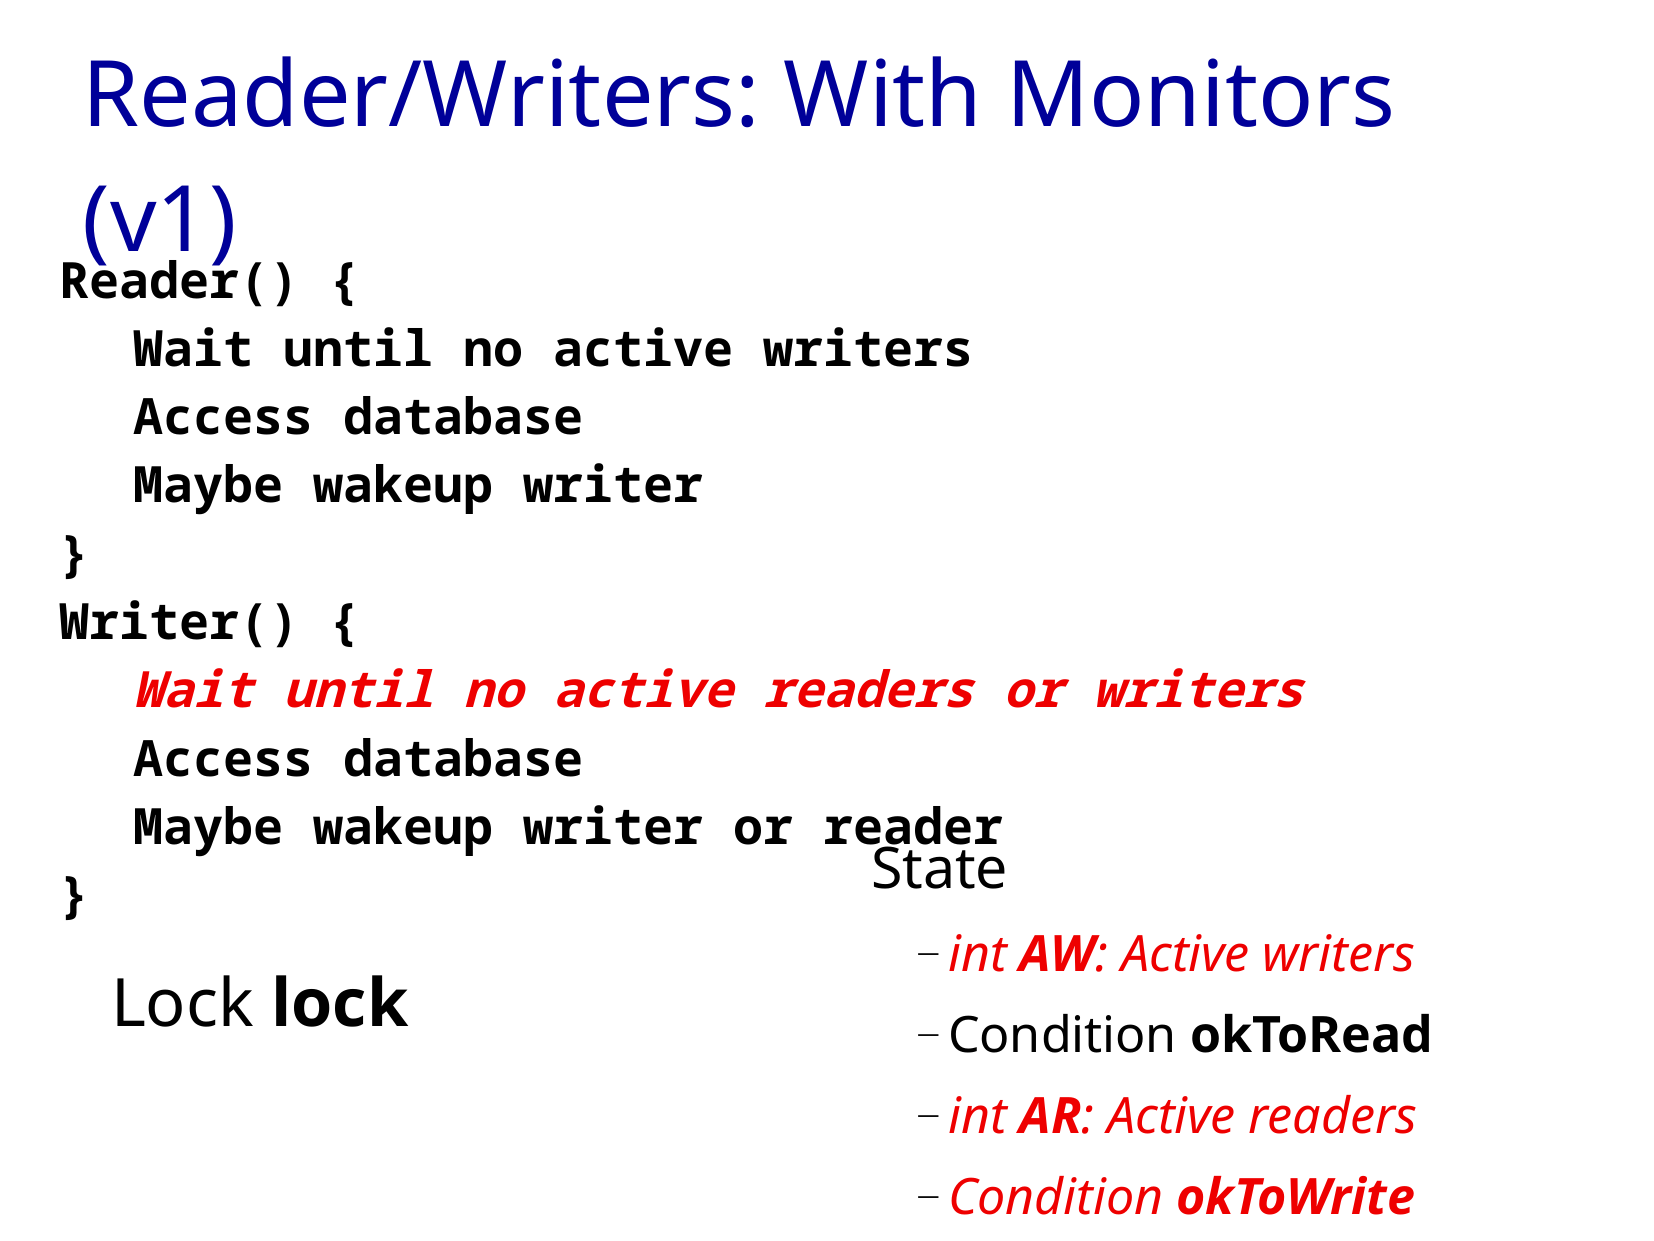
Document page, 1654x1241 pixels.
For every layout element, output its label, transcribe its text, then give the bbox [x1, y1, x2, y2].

title Reader/Writers: With Monitors (v1) [82, 49, 1571, 257]
list Lock lock [75, 955, 481, 1081]
text_box Reader() { Wait until no active writers Access database Maybe wakeup writer } Writer() { Wait until no active readers or writers Access database Maybe wakeup writer or reader } [45, 237, 1366, 883]
list State int AW: Active writers Condition okToRead int AR: Active readers Condition okToWrite [840, 827, 1651, 1233]
